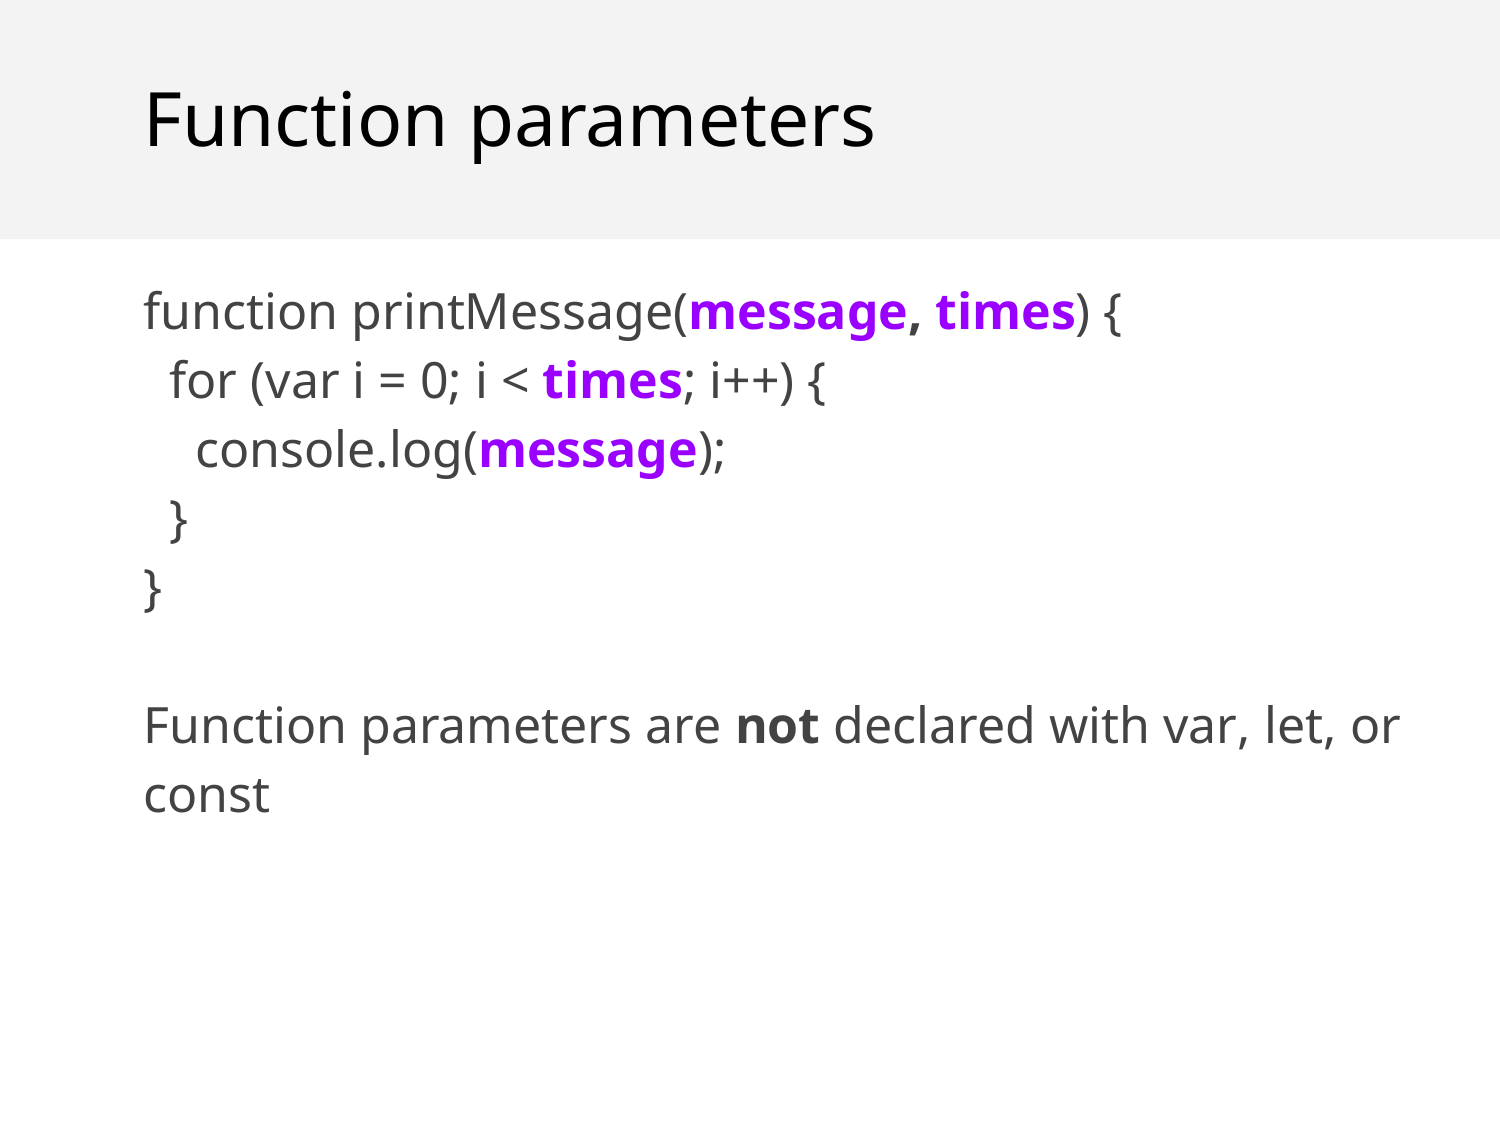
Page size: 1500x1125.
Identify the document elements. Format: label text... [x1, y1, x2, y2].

list function printMessage(message, times) { for (var i = 0; i < times; i++) { console.log(message); } } Function parameters are not declared with var, let, or const [128, 255, 1427, 1004]
title Function parameters [128, 56, 1372, 183]
